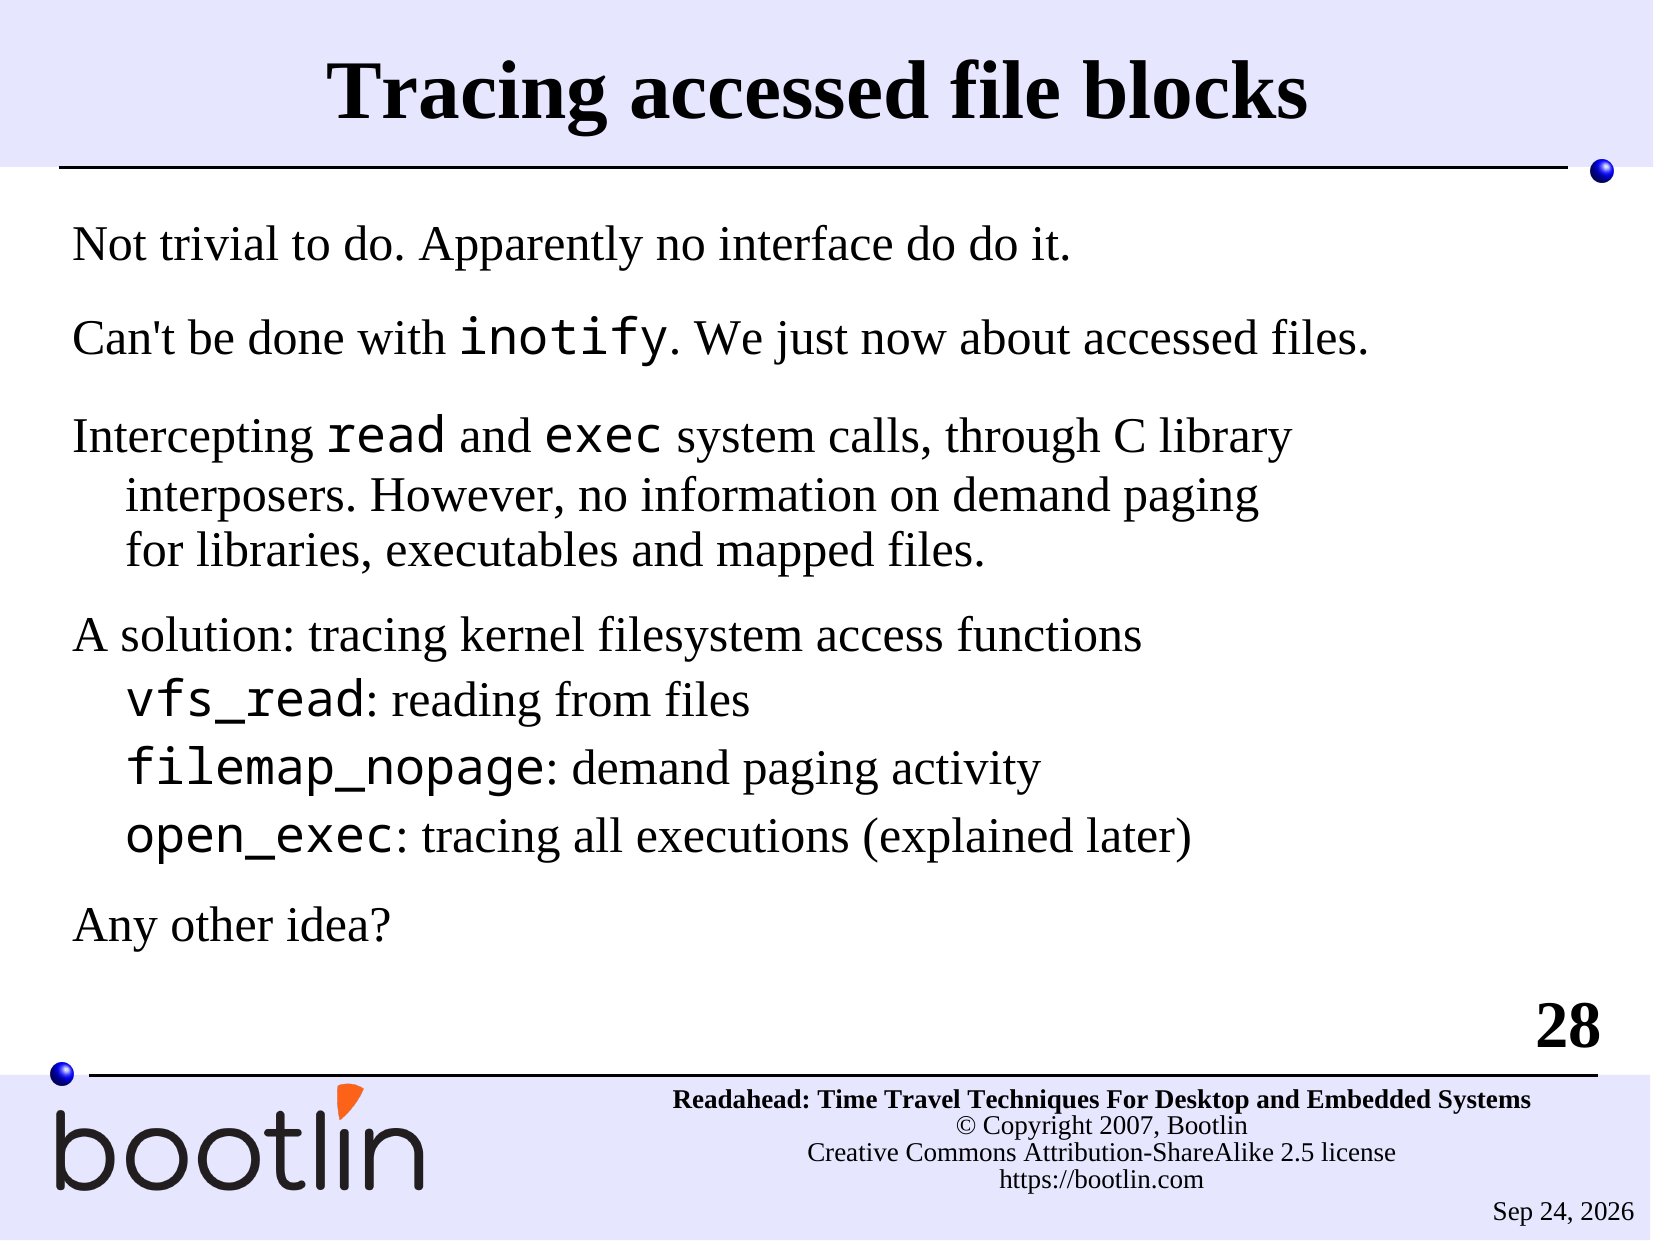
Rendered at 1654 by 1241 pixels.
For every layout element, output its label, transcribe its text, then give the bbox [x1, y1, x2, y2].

list Not trivial to do. Apparently no interface do do it. Can't be done with inotify. We just now about accessed files. Intercepting read and exec system calls, through C library interposers. However, no information on demand paging for libraries, executables and mapped files. A solution: tracing kernel filesystem access functions vfs_read: reading from files filemap_nopage: demand paging activity open_exec: tracing all executions (explained later) Any other idea? [54, 216, 1574, 1066]
picture [17, 1060, 462, 1230]
title Tracing accessed file blocks [33, 29, 1604, 153]
